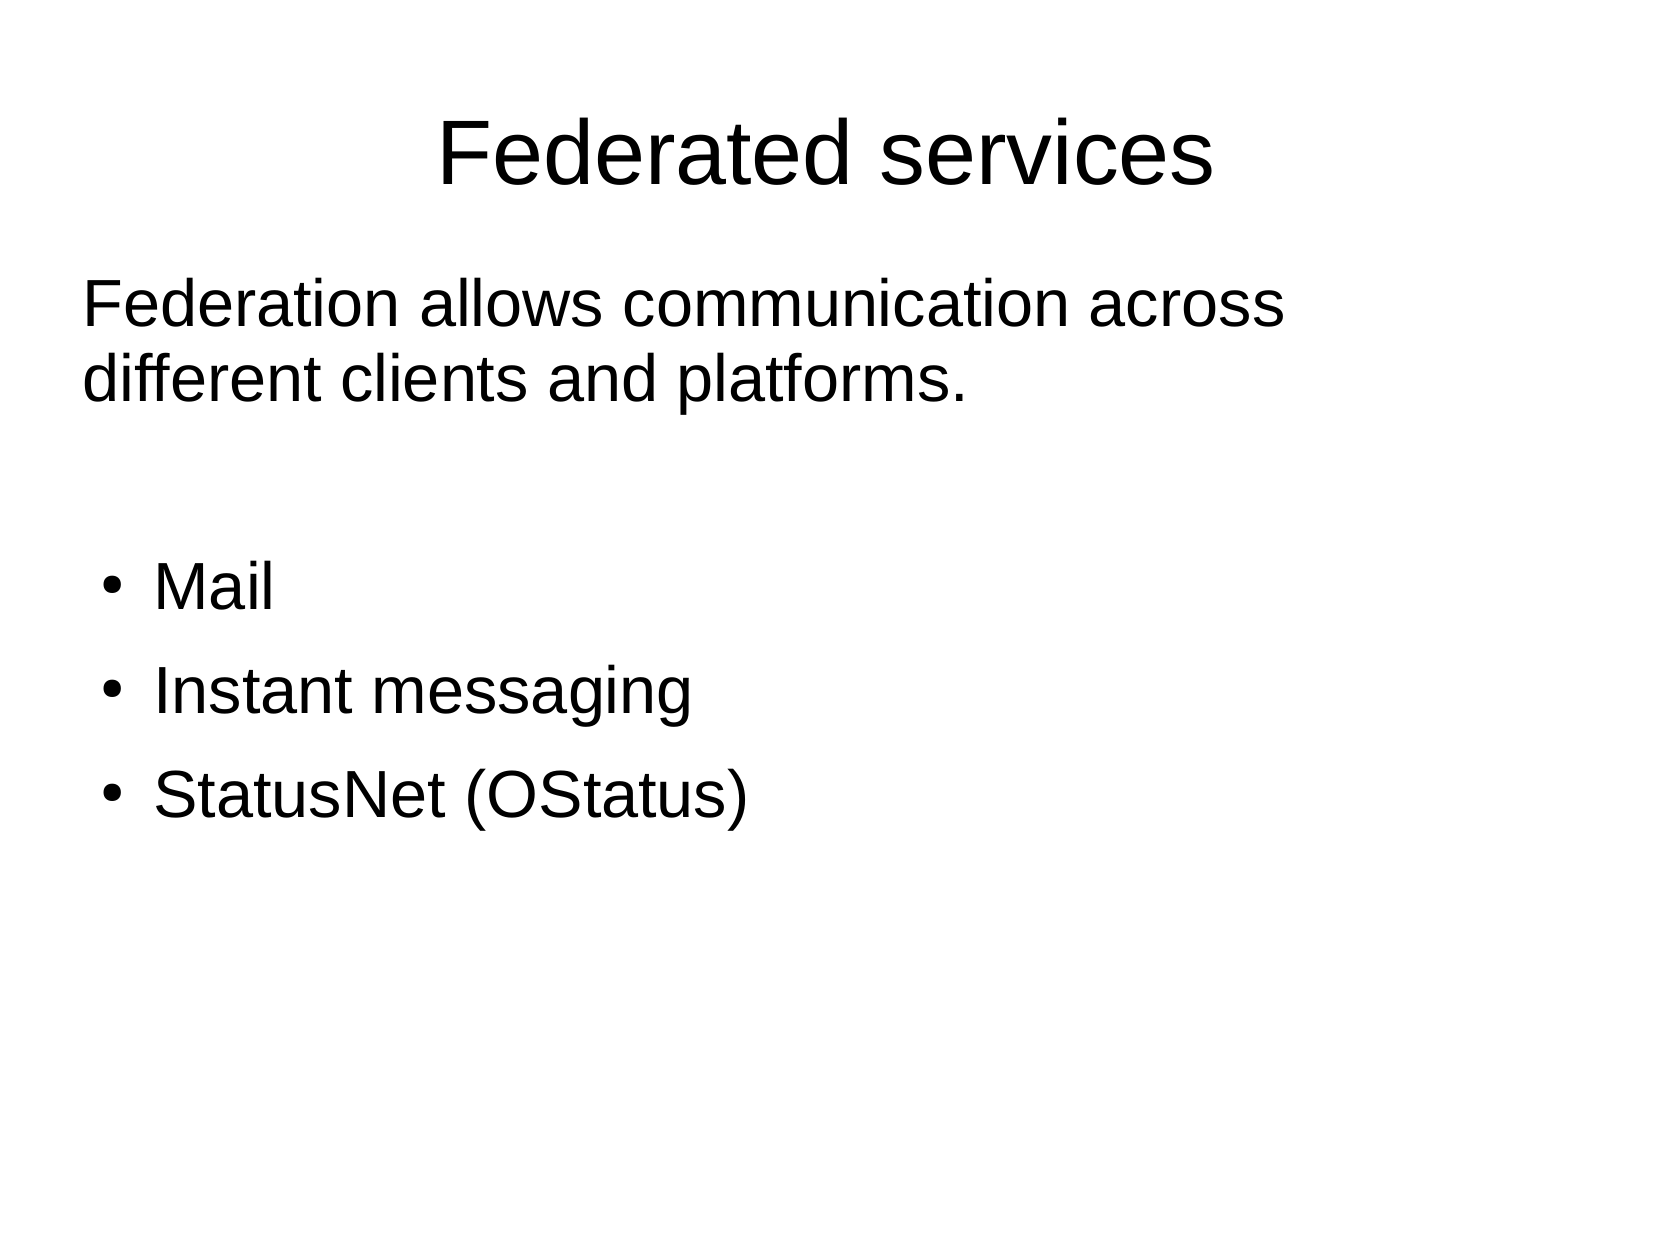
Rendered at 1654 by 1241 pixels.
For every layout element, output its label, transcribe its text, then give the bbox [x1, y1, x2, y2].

list Federation allows communication across different clients and platforms. Mail Instant messaging StatusNet (OStatus) [82, 265, 1538, 1010]
title Federated services [82, 49, 1571, 257]
